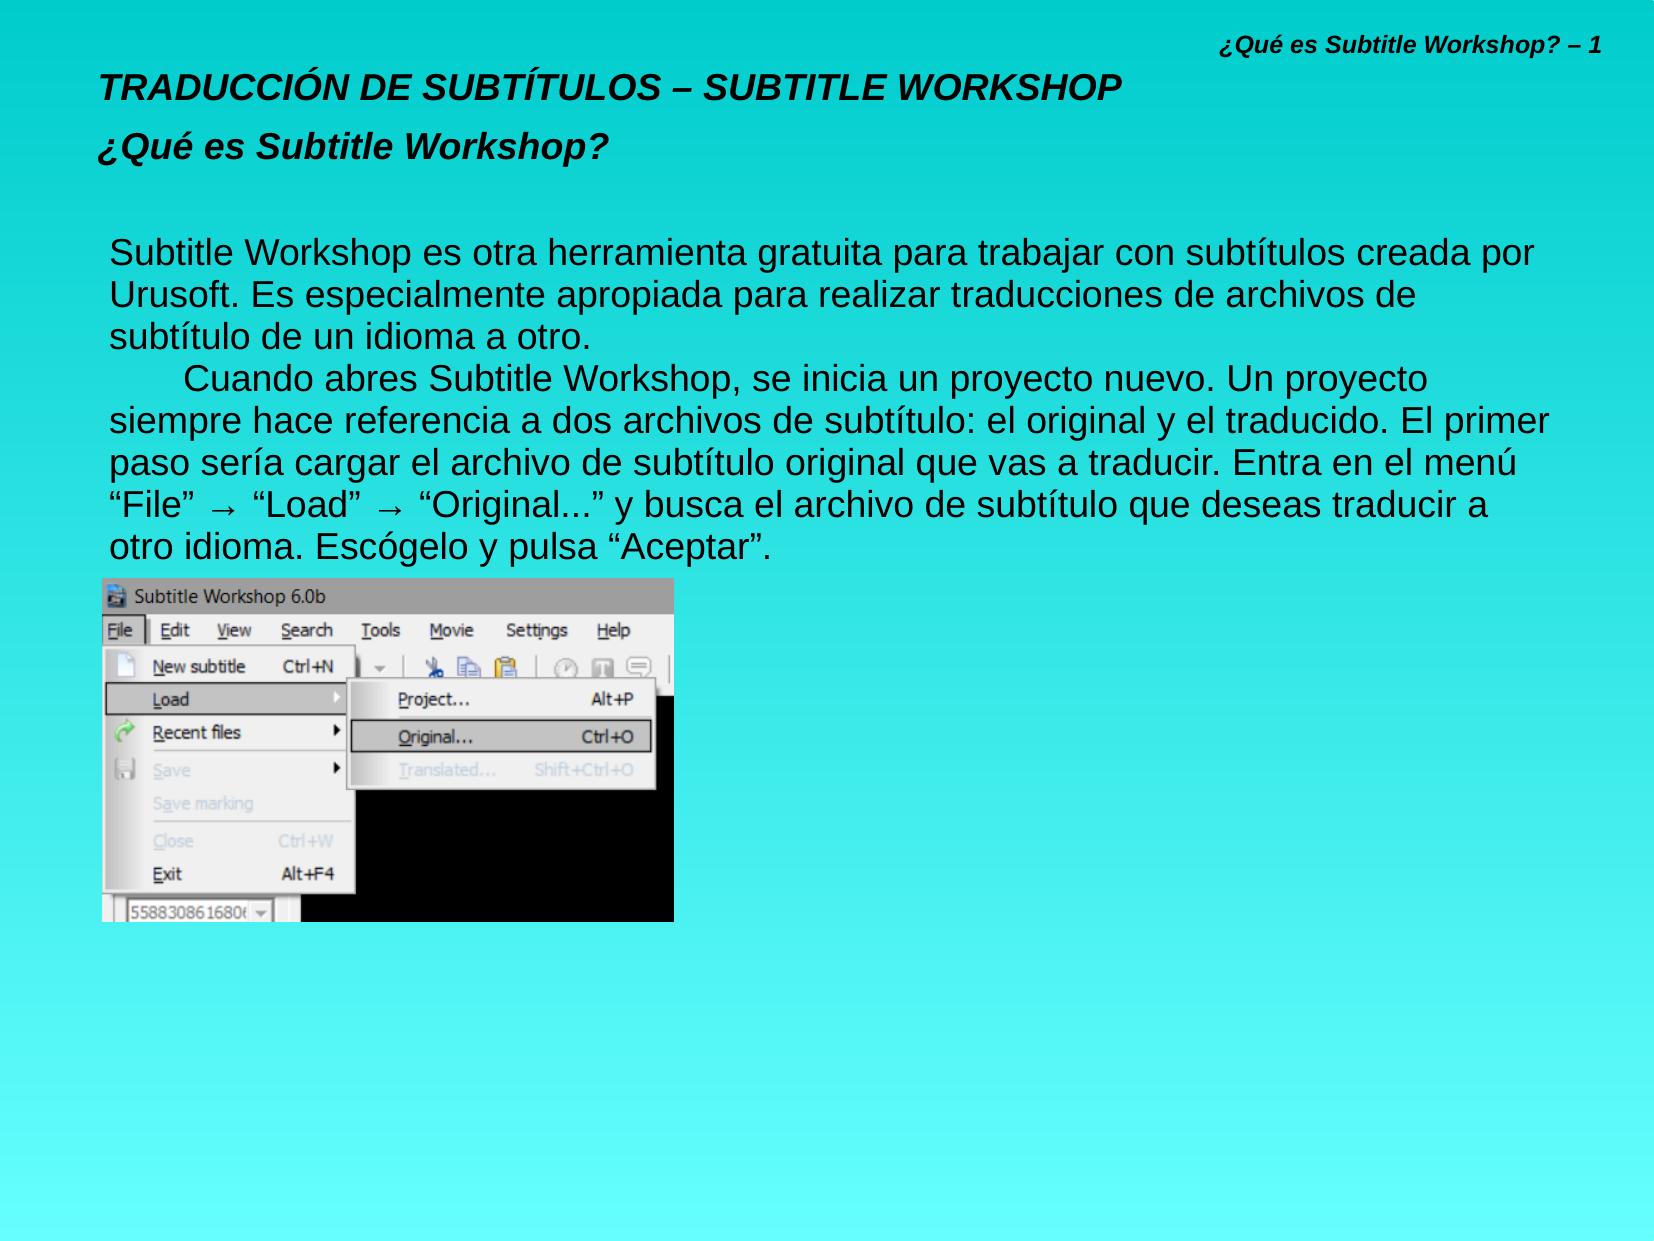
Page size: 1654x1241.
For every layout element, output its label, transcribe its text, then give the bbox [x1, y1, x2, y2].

text_box ¿Qué es Subtitle Workshop? – 1 [992, 23, 1619, 67]
text_box Subtitle Workshop es otra herramienta gratuita para trabajar con subtítulos creada por Urusoft. Es especialmente apropiada para realizar traducciones de archivos de subtítulo de un idioma a otro. Cuando abres Subtitle Workshop, se inicia un proyecto nuevo. Un proyecto siempre hace referencia a dos archivos de subtítulo: el original y el traducido. El primer paso sería cargar el archivo de subtítulo original que vas a traducir. Entra en el menú “File” → “Load” → “Original...” y busca el archivo de subtítulo que deseas traducir a otro idioma. Escógelo y pulsa “Aceptar”. [94, 224, 1571, 572]
text_box TRADUCCIÓN DE SUBTÍTULOS – SUBTITLE WORKSHOP [82, 59, 1205, 119]
picture [102, 578, 674, 922]
text_box ¿Qué es Subtitle Workshop? [82, 118, 626, 175]
